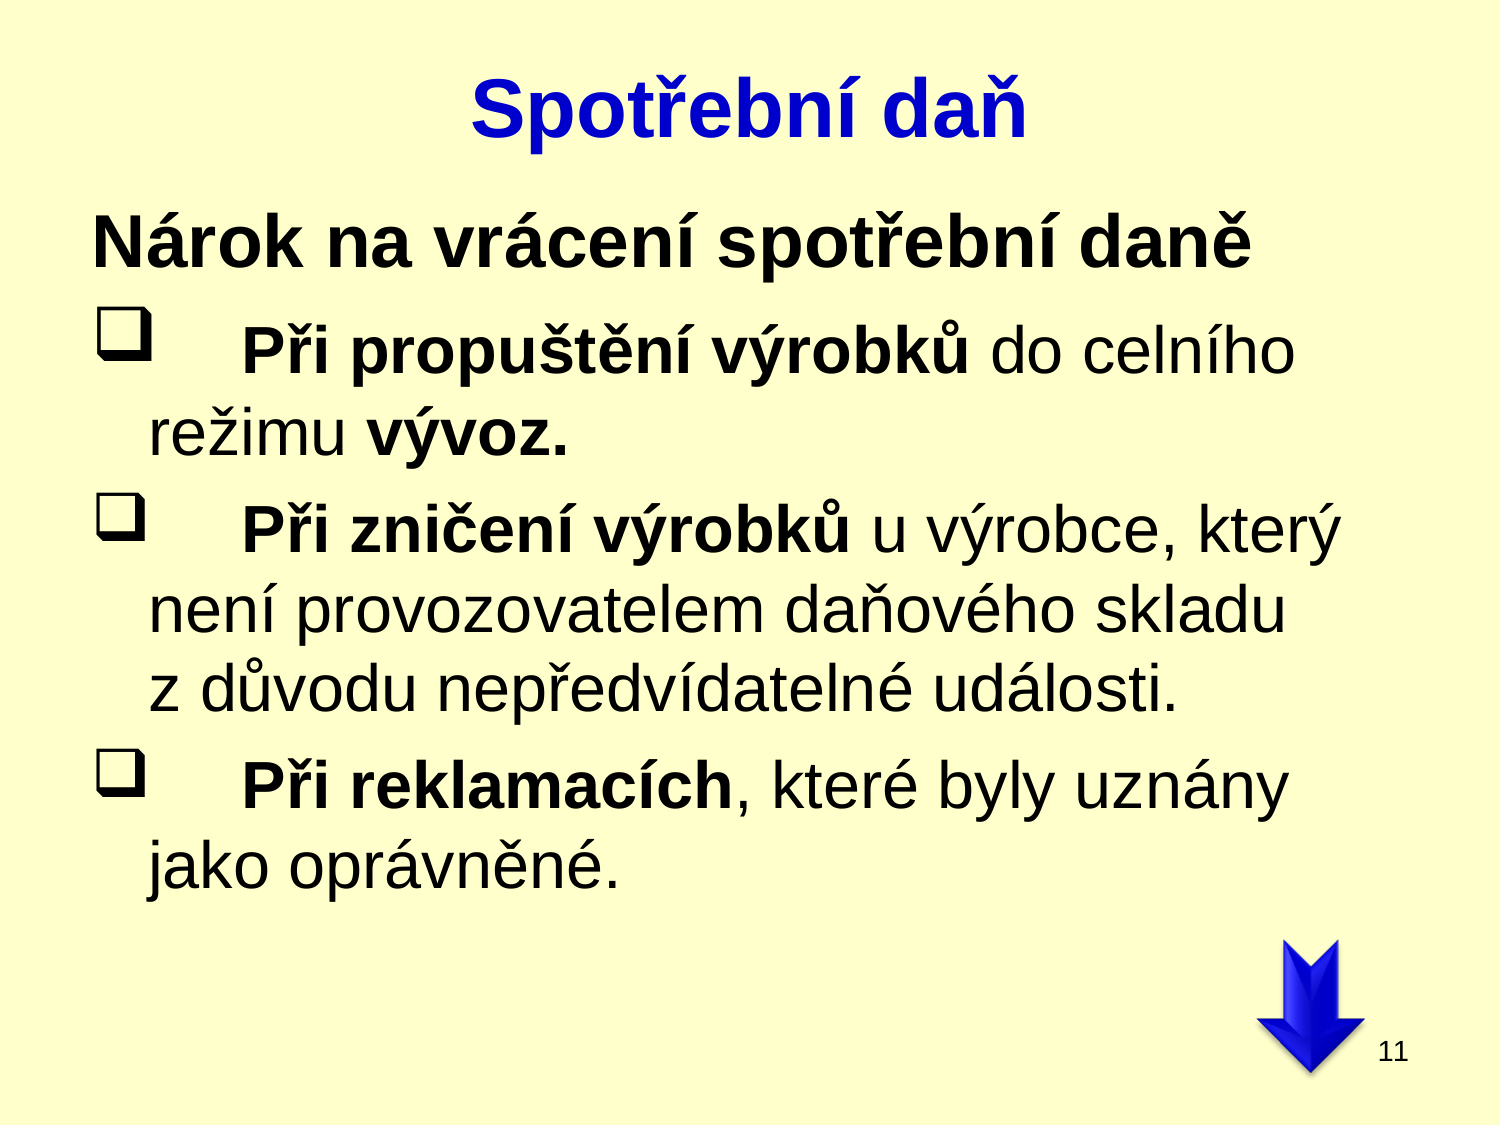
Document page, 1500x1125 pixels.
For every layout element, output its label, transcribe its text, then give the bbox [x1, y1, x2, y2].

text_box <číslo> [1074, 1024, 1426, 1103]
list Nárok na vrácení spotřební daně Při propuštění výrobků do celního režimu vývoz. Při zničení výrobků u výrobce, který není provozovatelem daňového skladu z důvodu nepředvídatelné události. Při reklamacích, které byly uznány jako oprávněné. [76, 184, 1427, 1007]
picture [1247, 934, 1375, 1087]
title Spotřební daň [75, 45, 1426, 165]
